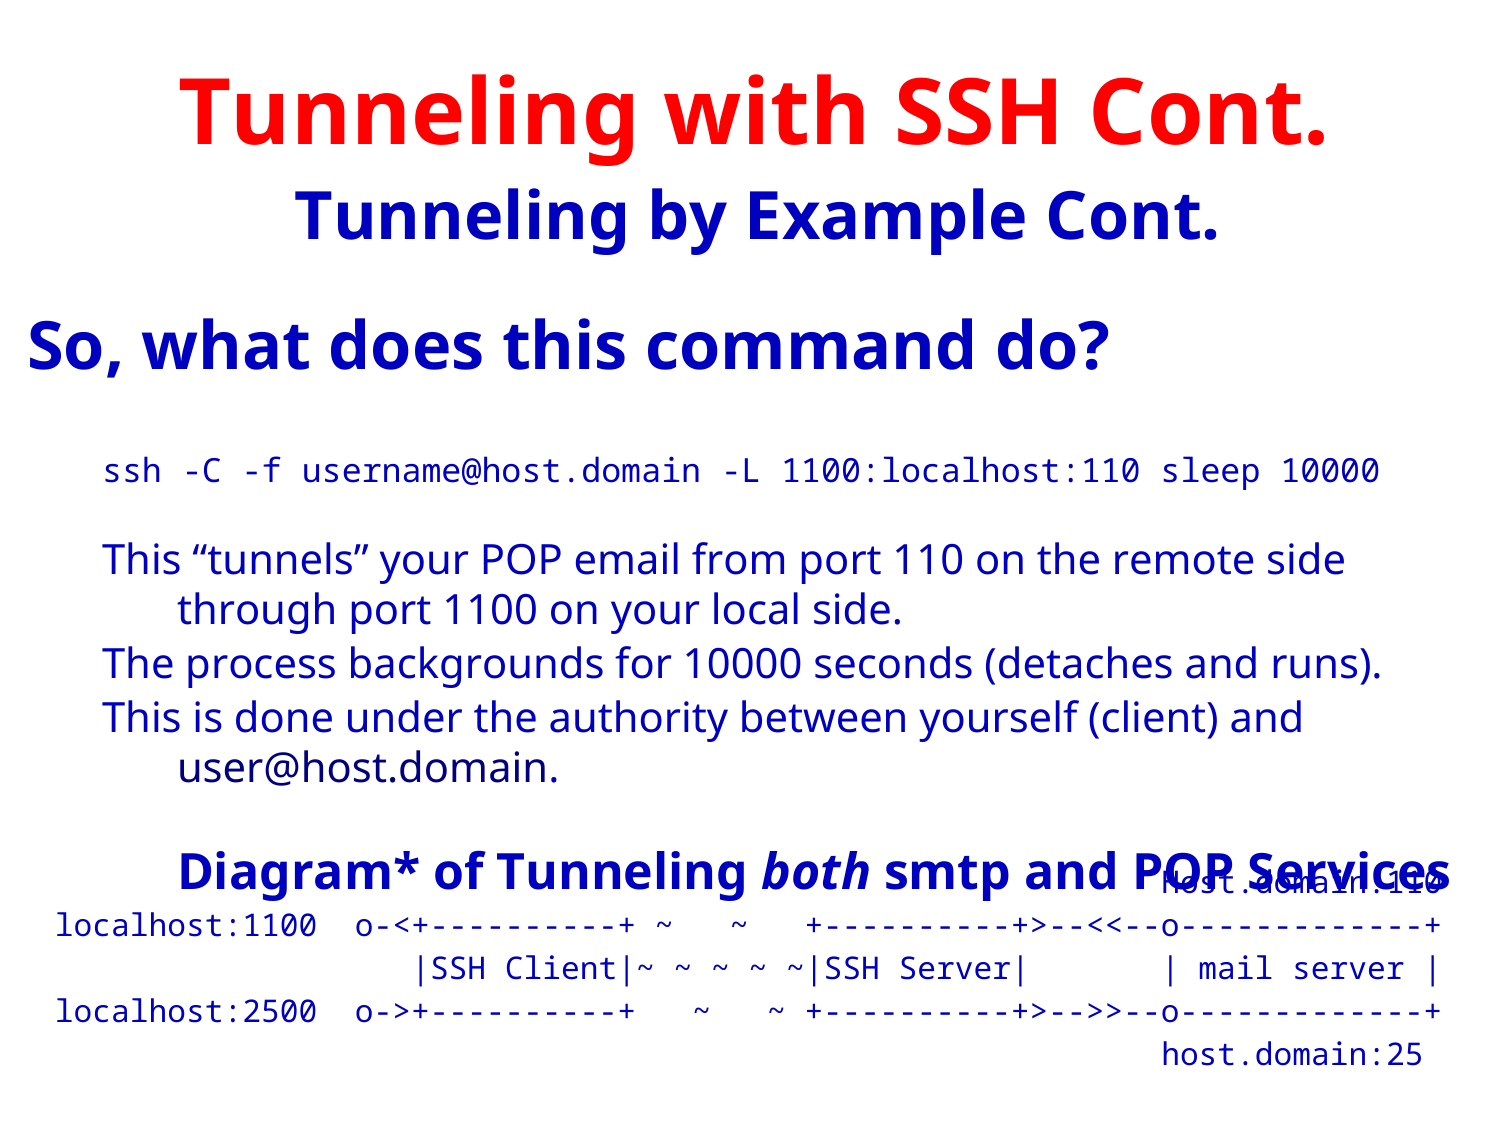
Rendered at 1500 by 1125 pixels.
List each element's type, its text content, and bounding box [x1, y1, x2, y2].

title Tunneling with SSH Cont. [191, 46, 1341, 169]
list Tunneling by Example Cont. So, what does this command do? ssh -C -f username@host.domain -L 1100:localhost:110 sleep 10000 This “tunnels” your POP email from port 110 on the remote side through port 1100 on your local side. The process backgrounds for 10000 seconds (detaches and runs). This is done under the authority between yourself (client) and user@host.domain. Diagram* of Tunneling both smtp and POP Services [27, 175, 1490, 1107]
text_box Host.domain:110 localhost:1100 o-<+----------+ ~ ~ +----------+>--<<--o-------------+ |SSH Client|~ ~ ~ ~ ~|SSH Server| | mail server | localhost:2500 o->+----------+ ~ ~ +----------+>-->>--o-------------+ host.domain:25 *Thanks to http://www.ccs.neu.edu/groups/systems/howto/howto-sshtunnel.html [55, 817, 1453, 1106]
